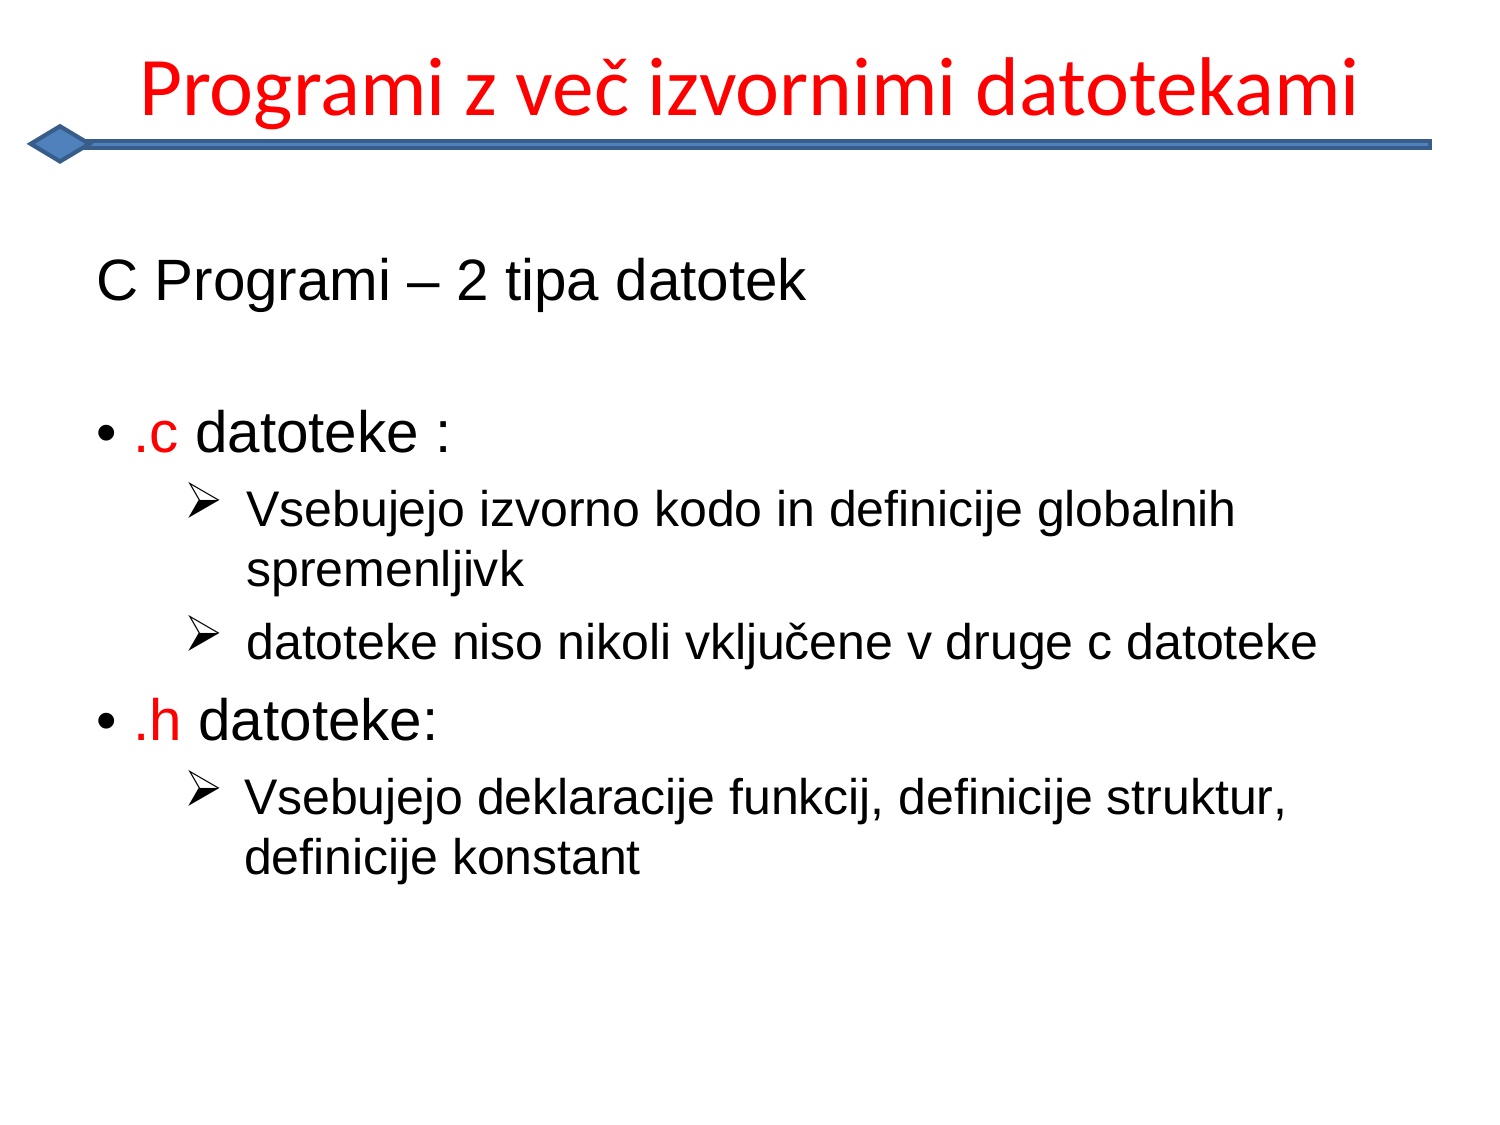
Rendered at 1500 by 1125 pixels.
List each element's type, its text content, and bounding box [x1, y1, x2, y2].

title Programi z več izvornimi datotekami [75, 0, 1426, 190]
text_box C Programi – 2 tipa datotek • .c datoteke : Vsebujejo izvorno kodo in definicije globalnih spremenljivk datoteke niso nikoli vključene v druge c datoteke • .h datoteke: Vsebujejo deklaracije funkcij, definicije struktur, definicije konstant [81, 234, 1383, 893]
